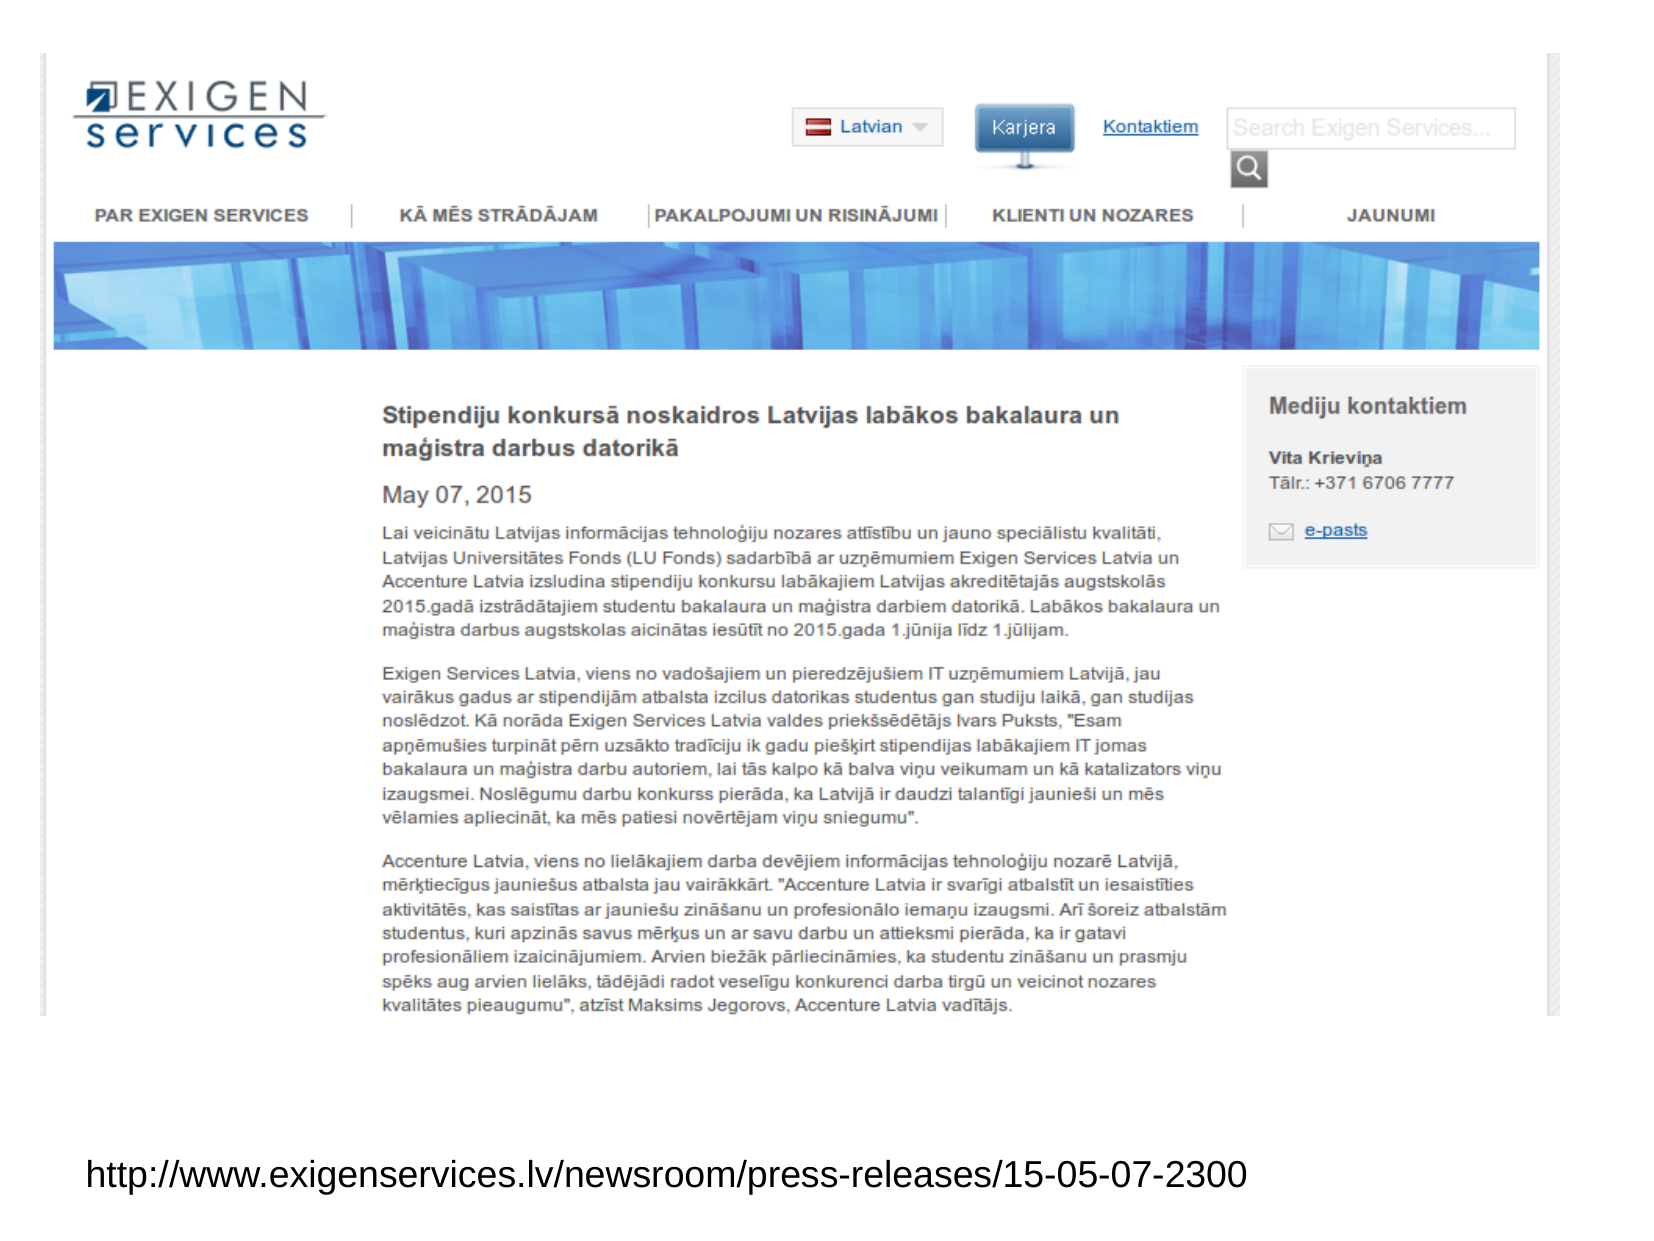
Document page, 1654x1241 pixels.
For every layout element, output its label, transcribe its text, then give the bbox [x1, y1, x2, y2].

picture [40, 53, 1560, 1016]
text_box http://www.exigenservices.lv/newsroom/press-releases/15-05-07-2300 [70, 1145, 1263, 1203]
